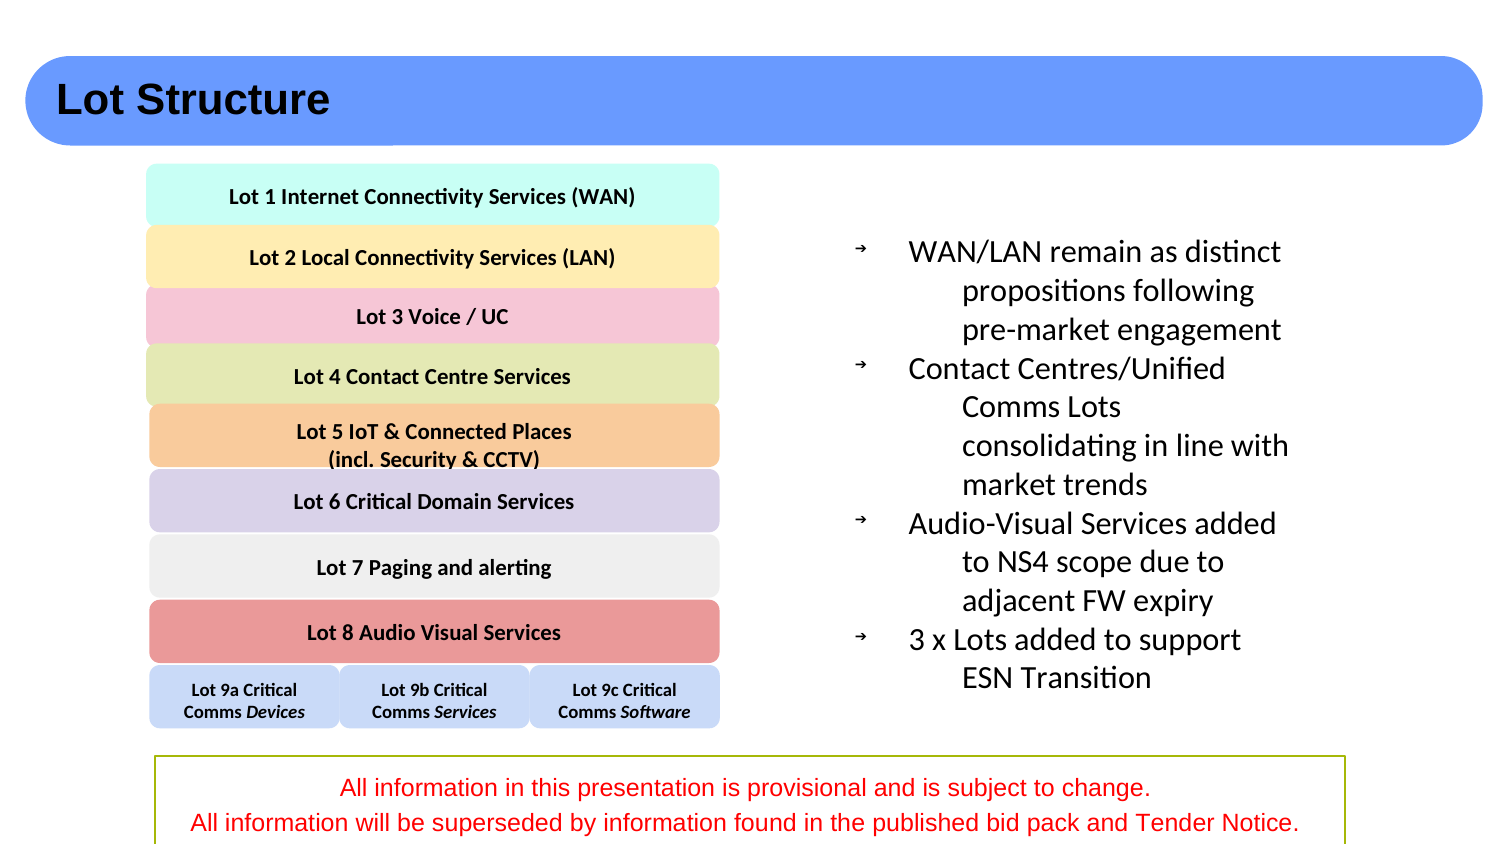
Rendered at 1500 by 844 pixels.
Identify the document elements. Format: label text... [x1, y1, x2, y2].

text_box Lot 3 Voice / UC [146, 286, 720, 345]
text_box Lot 9a Critical Comms Devices [149, 665, 339, 729]
text_box Lot 1 Internet Connectivity Services (WAN) [146, 163, 720, 226]
text_box Lot 9b Critical Comms Services [339, 665, 530, 729]
text_box Lot 9c Critical Comms Software [529, 665, 720, 729]
text_box Lot 4 Contact Centre Services [146, 343, 720, 406]
title Lot Structure [55, 70, 1235, 137]
text_box Lot 7 Paging and alerting [149, 534, 720, 598]
text_box All information in this presentation is provisional and is subject to change. All information will be superseded by information found in the published bid pack and Tender Notice. [155, 755, 1346, 844]
text_box Lot 2 Local Connectivity Services (LAN) [146, 224, 720, 289]
text_box Lot 5 IoT & Connected Places (incl. Security & CCTV) [149, 403, 720, 468]
text_box WAN/LAN remain as distinct propositions following pre-market engagement Contact Centres/Unified Comms Lots consolidating in line with market trends Audio-Visual Services added to NS4 scope due to adjacent FW expiry 3 x Lots added to support ESN Transition [797, 215, 1314, 677]
text_box Lot 6 Critical Domain Services [149, 469, 720, 533]
text_box Lot 8 Audio Visual Services [149, 599, 720, 664]
